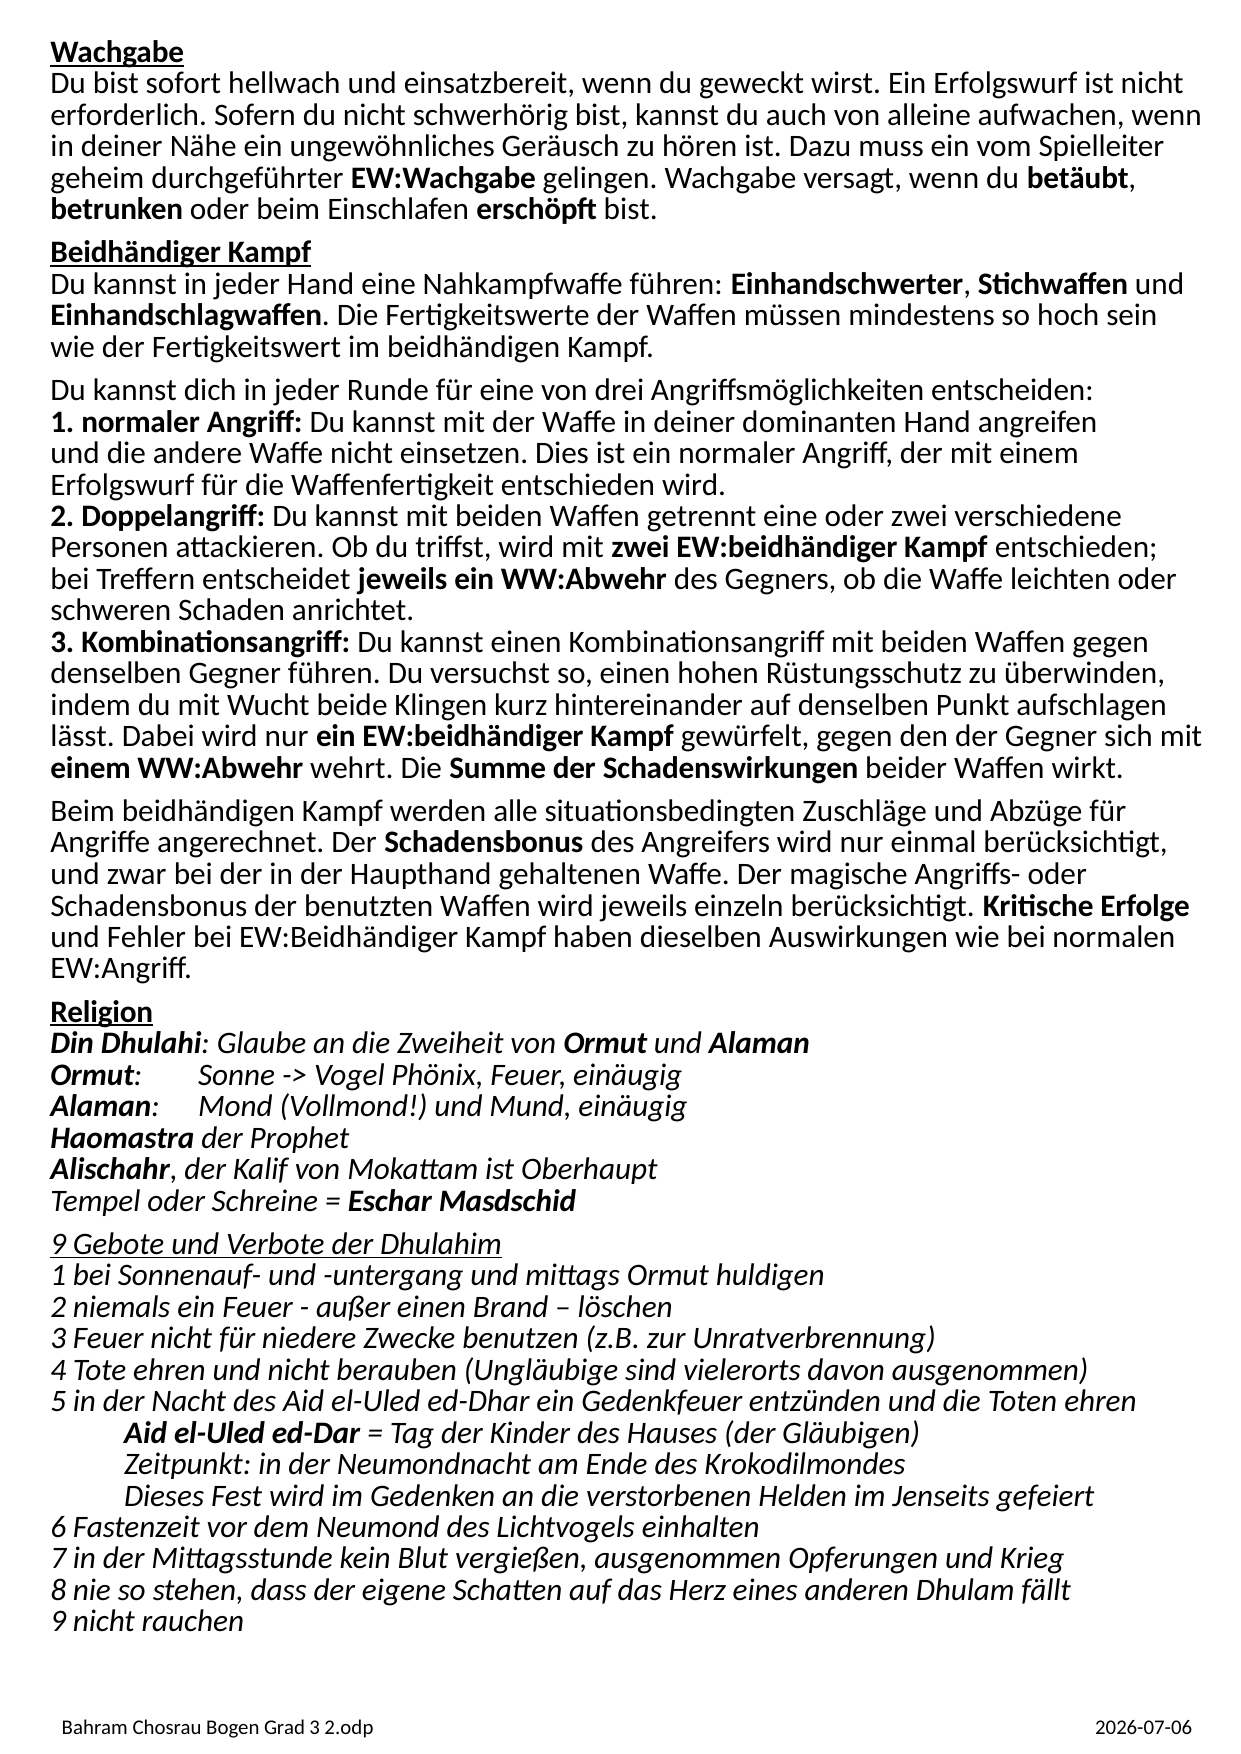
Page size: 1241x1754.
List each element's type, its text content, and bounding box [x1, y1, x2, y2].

text_box Wachgabe Du bist sofort hellwach und einsatzbereit, wenn du geweckt wirst. Ein Erfolgswurf ist nicht erforderlich. Sofern du nicht schwerhörig bist, kannst du auch von alleine aufwachen, wenn in deiner Nähe ein ungewöhnliches Geräusch zu hören ist. Dazu muss ein vom Spielleiter geheim durchgeführter EW:Wachgabe gelingen. Wachgabe versagt, wenn du betäubt, betrunken oder beim Einschlafen erschöpft bist. Beidhändiger Kampf Du kannst in jeder Hand eine Nahkampfwaffe führen: Einhandschwerter, Stichwaffen und Einhandschlagwaffen. Die Fertigkeitswerte der Waffen müssen mindestens so hoch sein wie der Fertigkeitswert im beidhändigen Kampf. Du kannst dich in jeder Runde für eine von drei Angriffsmöglichkeiten entscheiden: 1. normaler Angriff: Du kannst mit der Waffe in deiner dominanten Hand angreifen und die andere Waffe nicht einsetzen. Dies ist ein normaler Angriff, der mit einem Erfolgswurf für die Waffenfertigkeit entschieden wird. 2. Doppelangriff: Du kannst mit beiden Waffen getrennt eine oder zwei verschiedene Personen attackieren. Ob du triffst, wird mit zwei EW:beidhändiger Kampf entschieden; bei Treffern entscheidet jeweils ein WW:Abwehr des Gegners, ob die Waffe leichten oder schweren Schaden anrichtet. 3. Kombinationsangriff: Du kannst einen Kombinationsangriff mit beiden Waffen gegen denselben Gegner führen. Du versuchst so, einen hohen Rüstungsschutz zu überwinden, indem du mit Wucht beide Klingen kurz hintereinander auf denselben Punkt aufschlagen lässt. Dabei wird nur ein EW:beidhändiger Kampf gewürfelt, gegen den der Gegner sich mit einem WW:Abwehr wehrt. Die Summe der Schadenswirkungen beider Waffen wirkt. Beim beidhändigen Kampf werden alle situationsbedingten Zuschläge und Abzüge für Angriffe angerechnet. Der Schadensbonus des Angreifers wird nur einmal berücksichtigt, und zwar bei der in der Haupthand gehaltenen Waffe. Der magische Angriffs- oder Schadensbonus der benutzten Waffen wird jeweils einzeln berücksichtigt. Kritische Erfolge und Fehler bei EW:Beidhändiger Kampf haben dieselben Auswirkungen wie bei normalen EW:Angriff. Religion Din Dhulahi: Glaube an die Zweiheit von Ormut und Alaman Ormut: Sonne -> Vogel Phönix, Feuer, einäugig Alaman: Mond (Vollmond!) und Mund, einäugig Haomastra der Prophet Alischahr, der Kalif von Mokattam ist Oberhaupt Tempel oder Schreine = Eschar Masdschid 9 Gebote und Verbote der Dhulahim 1 bei Sonnenauf- und -untergang und mittags Ormut huldigen 2 niemals ein Feuer - außer einen Brand – löschen 3 Feuer nicht für niedere Zwecke benutzen (z.B. zur Unratverbrennung) 4 Tote ehren und nicht berauben (Ungläubige sind vielerorts davon ausgenommen) 5 in der Nacht des Aid el-Uled ed-Dhar ein Gedenkfeuer entzünden und die Toten ehren Aid el-Uled ed-Dar = Tag der Kinder des Hauses (der Gläubigen) Zeitpunkt: in der Neumondnacht am Ende des Krokodilmondes Dieses Fest wird im Gedenken an die verstorbenen Helden im Jenseits gefeiert 6 Fastenzeit vor dem Neumond des Lichtvogels einhalten 7 in der Mittagsstunde kein Blut vergießen, ausgenommen Opferungen und Krieg 8 nie so stehen, dass der eigene Schatten auf das Herz eines anderen Dhulam fällt 9 nicht rauchen Bahram Chosrau Bogen Grad 3 2.odp 2026-07-06 [29, 31, 1225, 1735]
